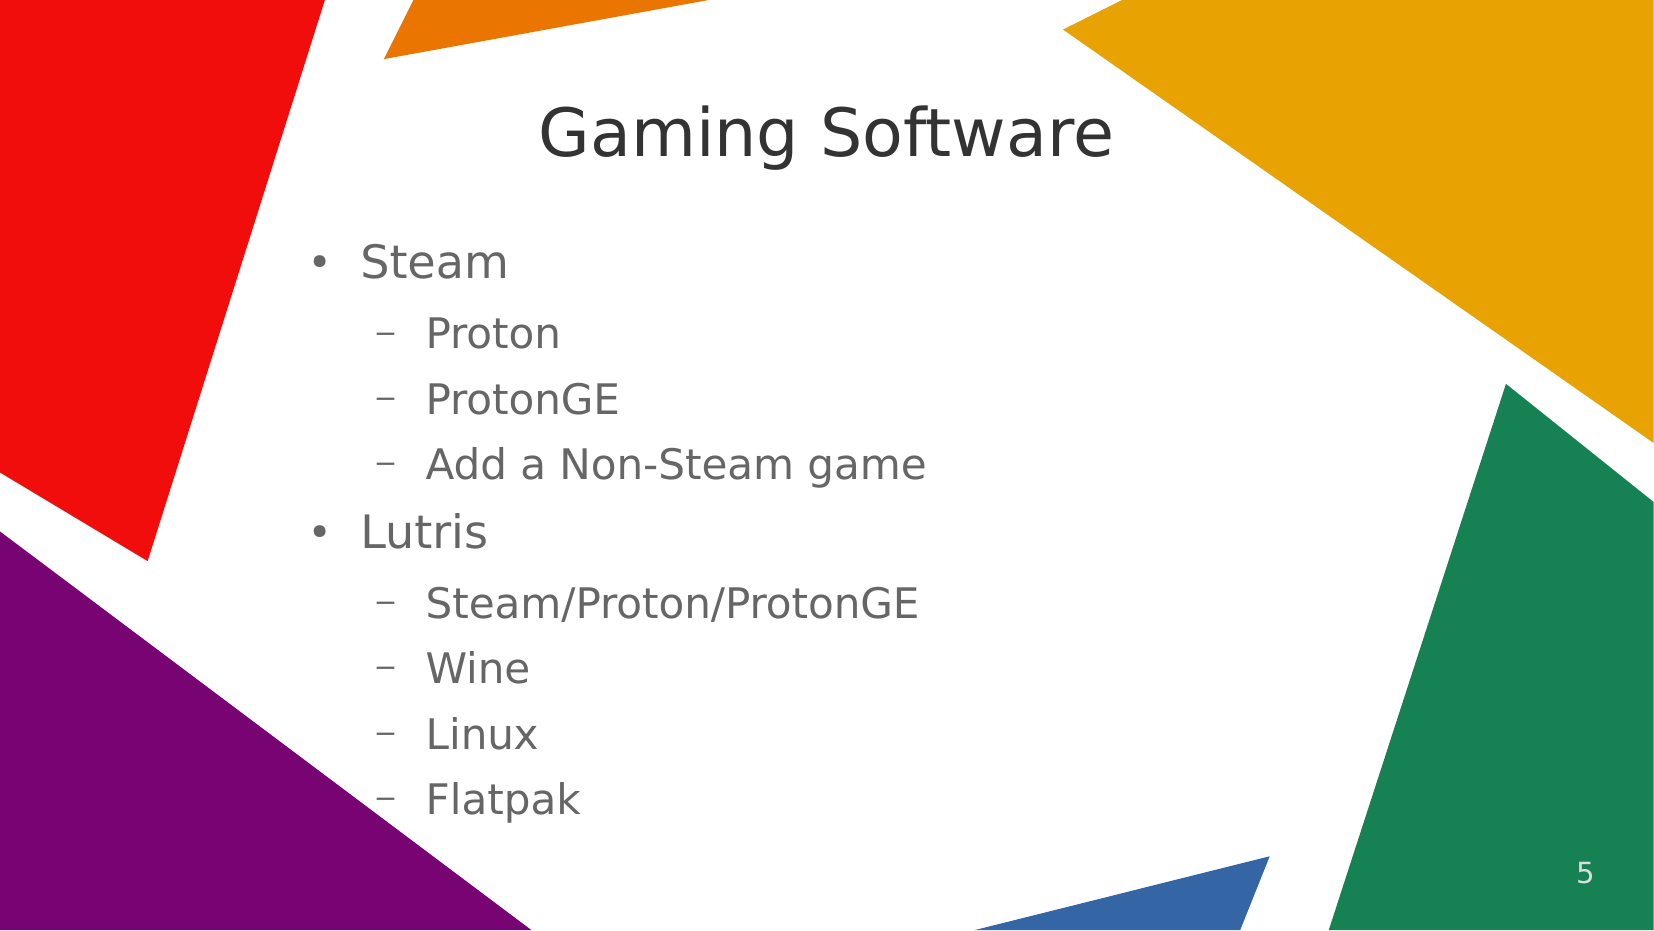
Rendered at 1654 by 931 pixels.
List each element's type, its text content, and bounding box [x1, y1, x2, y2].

list Steam Proton ProtonGE Add a Non-Steam game Lutris Steam/Proton/ProtonGE Wine Linux Flatpak [295, 236, 1359, 827]
title Gaming Software [295, 59, 1359, 207]
